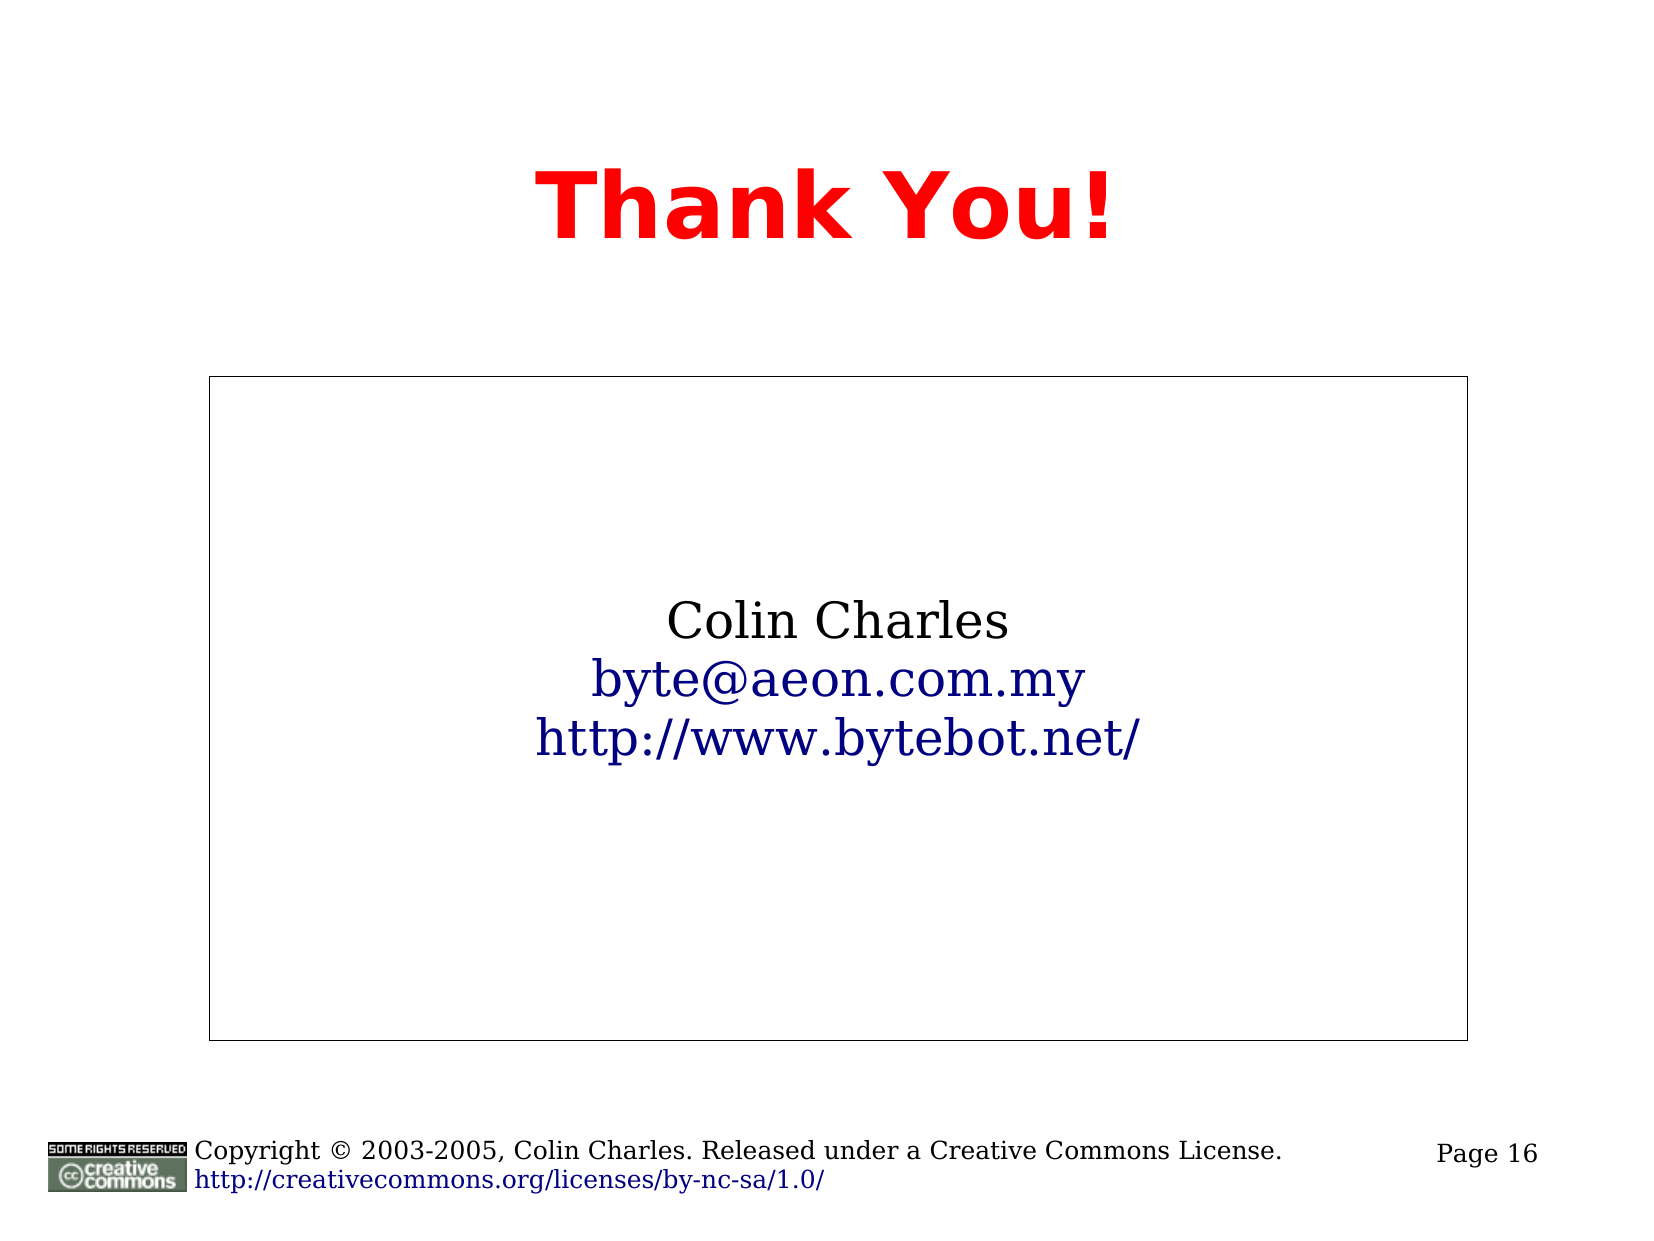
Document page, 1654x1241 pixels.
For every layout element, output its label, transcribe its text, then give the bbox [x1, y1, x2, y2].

title Thank You! [121, 102, 1534, 311]
text_box Colin Charles byte@aeon.com.my http://www.bytebot.net/ [209, 376, 1468, 1041]
picture [48, 1142, 187, 1192]
